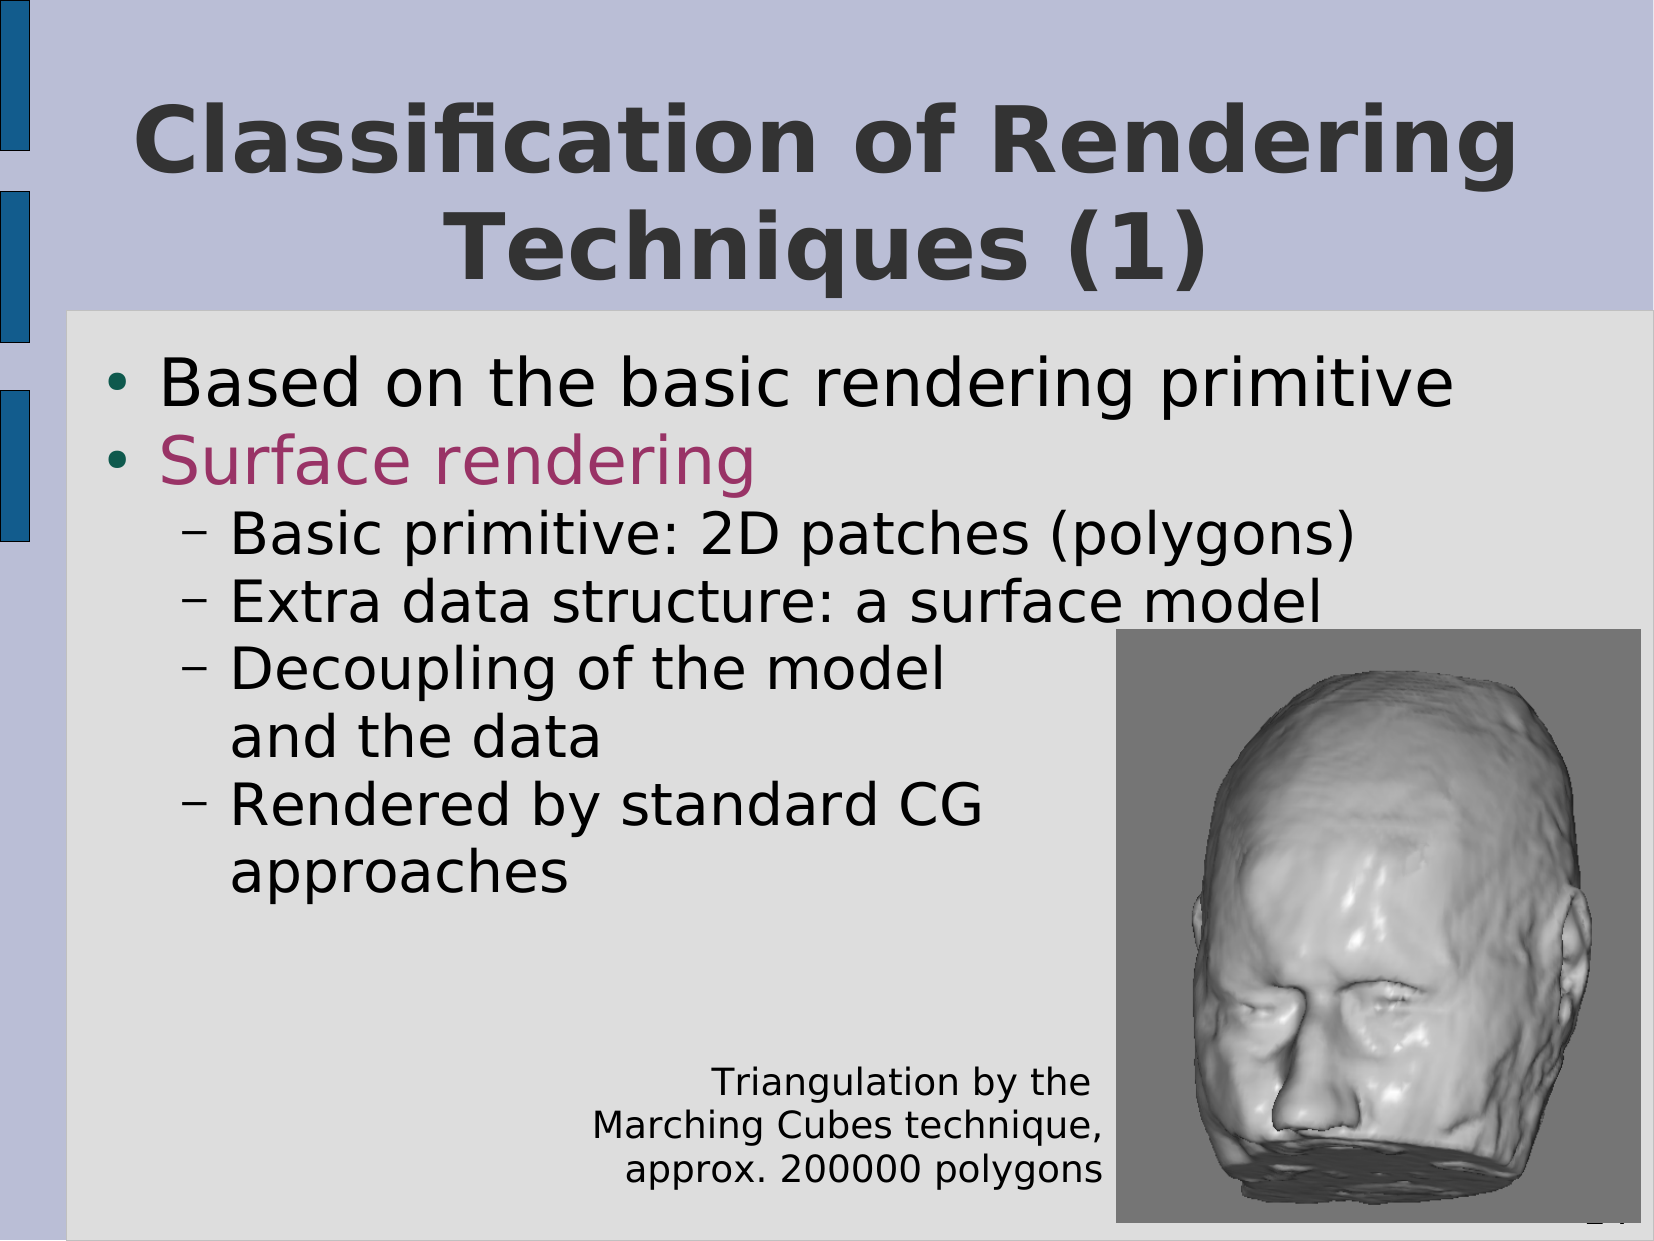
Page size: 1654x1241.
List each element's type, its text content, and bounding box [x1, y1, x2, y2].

title Classification of Rendering Techniques (1) [121, 87, 1534, 302]
list Based on the basic rendering primitive Surface rendering Basic primitive: 2D patches (polygons) Extra data structure: a surface model Decoupling of the model and the data Rendered by standard CG approaches [87, 344, 1639, 1191]
picture [1116, 629, 1641, 1223]
text_box Triangulation by the Marching Cubes technique, approx. 200000 polygons [577, 1053, 1119, 1199]
